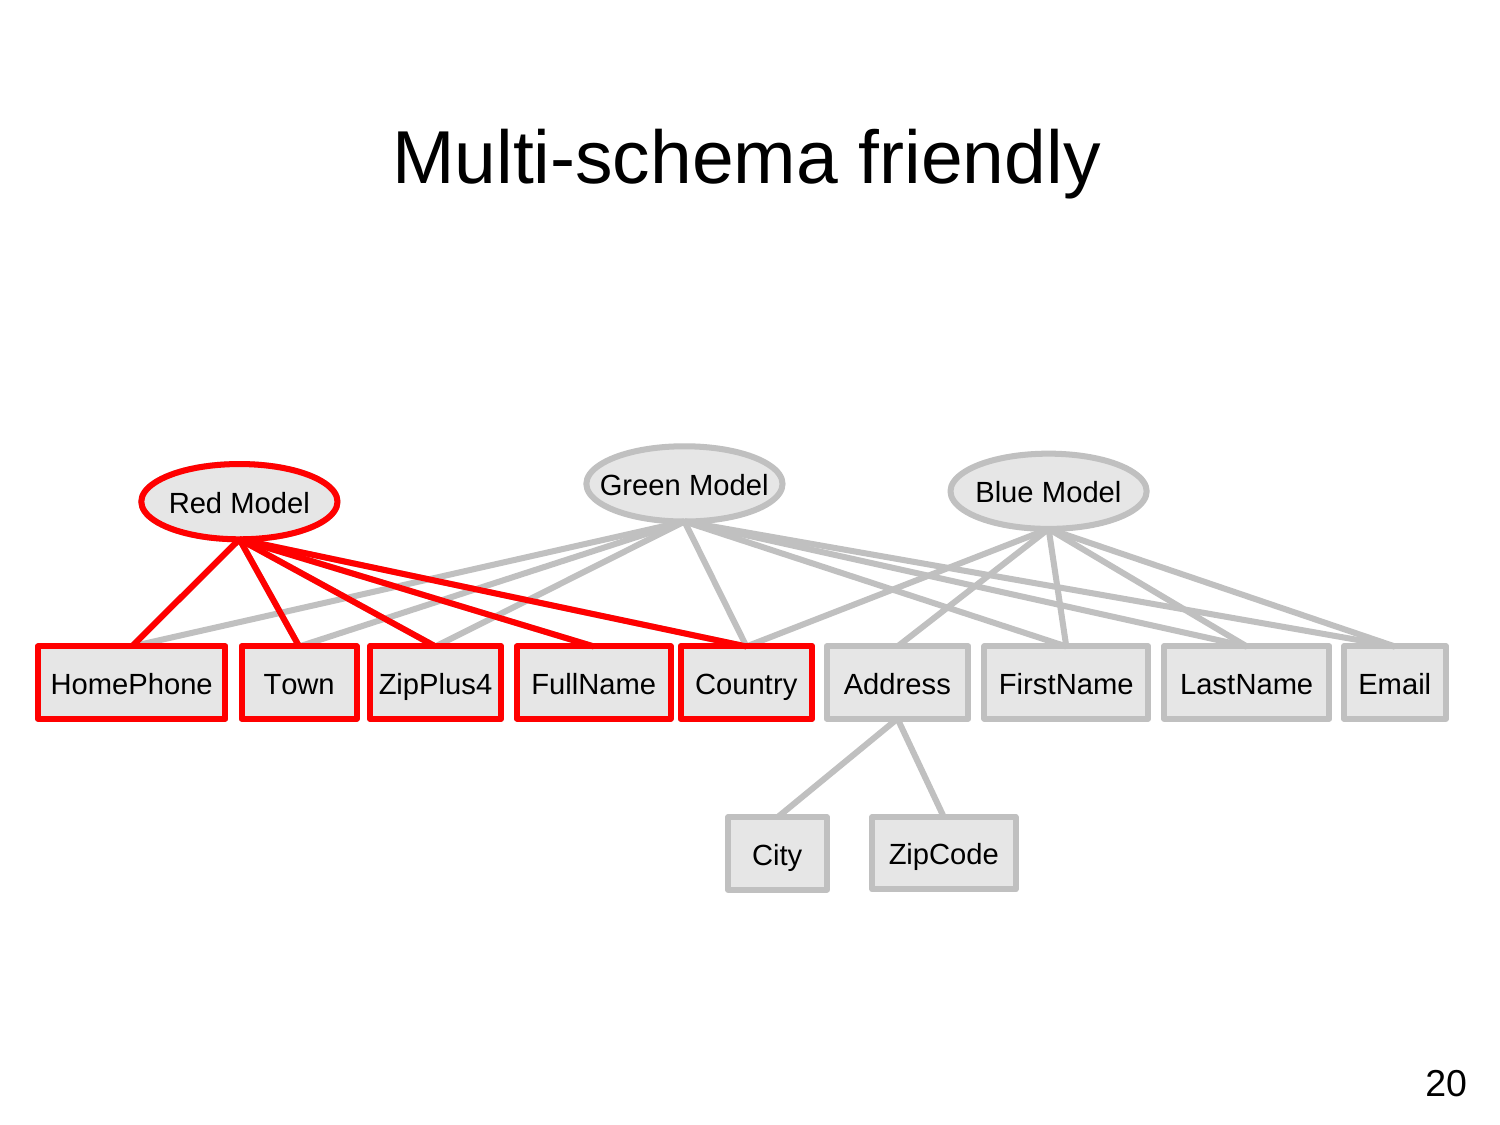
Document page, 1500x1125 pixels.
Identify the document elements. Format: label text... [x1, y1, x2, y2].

text_box Country [680, 646, 813, 719]
text_box Address [826, 646, 969, 719]
text_box City [727, 817, 827, 890]
text_box Blue Model [950, 453, 1147, 529]
text_box Red Model [141, 464, 338, 540]
text_box FullName [517, 646, 671, 719]
text_box ZipCode [872, 817, 1016, 890]
text_box HomePhone [38, 646, 226, 719]
text_box FirstName [984, 646, 1149, 719]
text_box ZipPlus4 [369, 646, 502, 719]
text_box Green Model [586, 446, 783, 521]
title Multi-schema friendly [70, 18, 1423, 207]
text_box Town [241, 646, 357, 719]
text_box Email [1343, 646, 1446, 719]
text_box LastName [1164, 646, 1330, 719]
